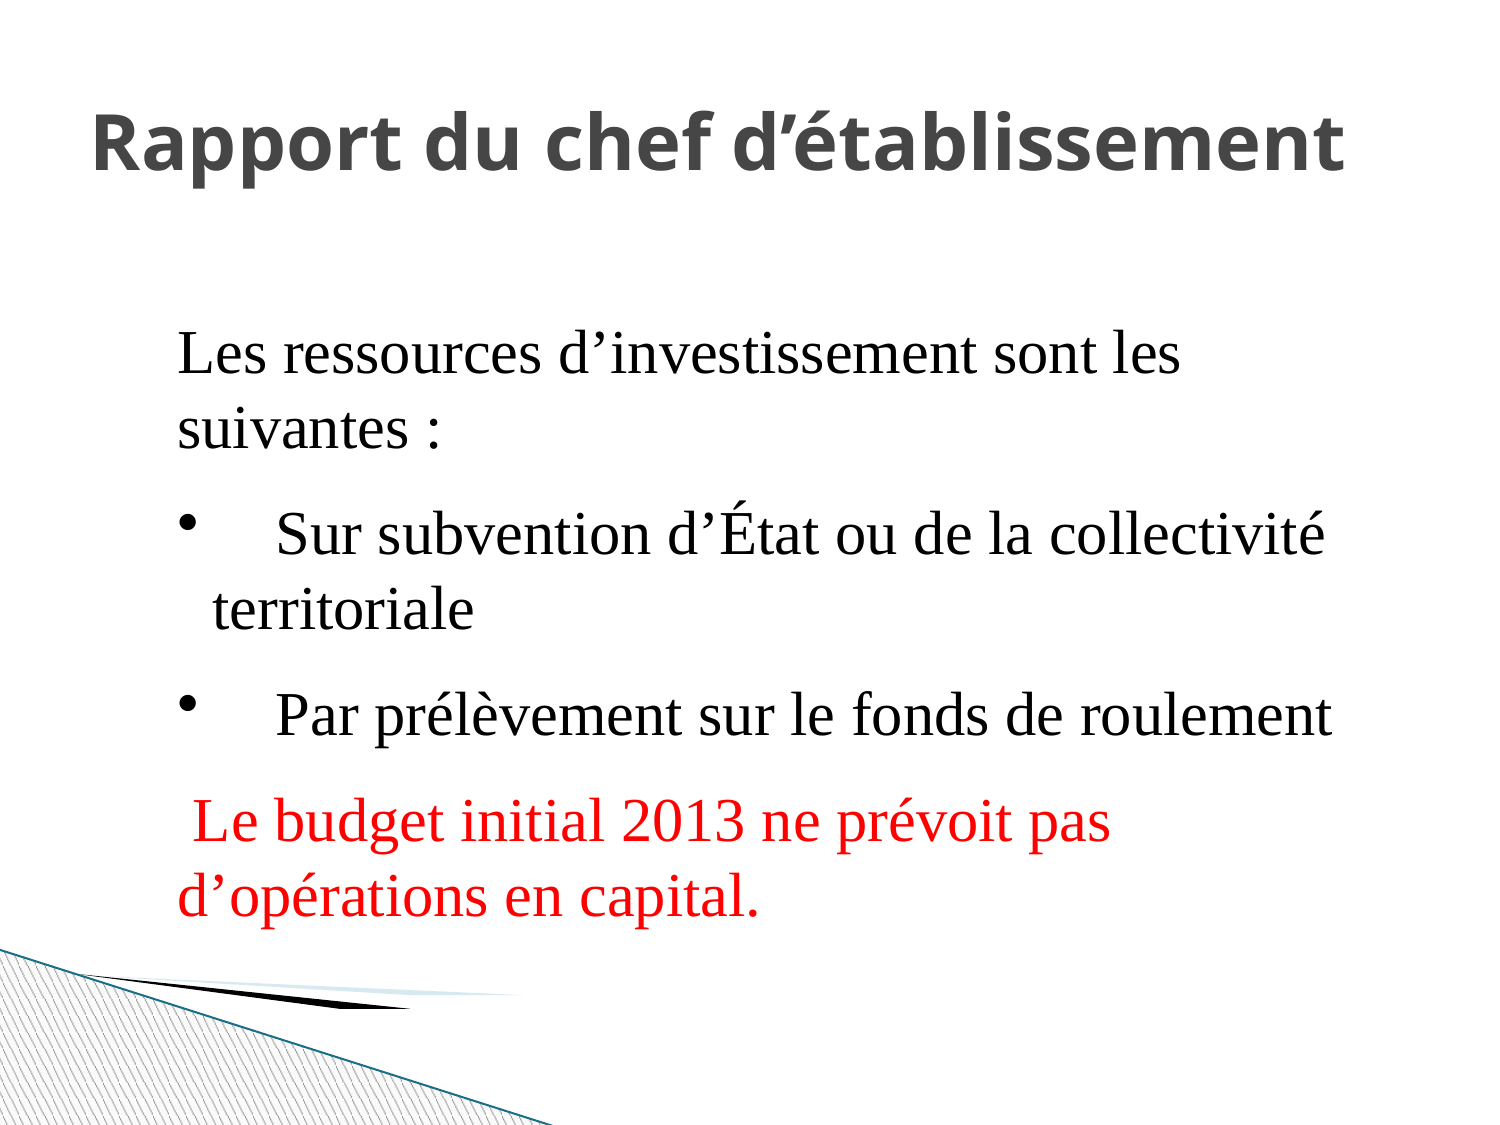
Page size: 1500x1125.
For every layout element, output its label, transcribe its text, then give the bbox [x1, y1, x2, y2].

picture [0, 952, 543, 1125]
text_box Les ressources d’investissement sont les suivantes : Sur subvention d’État ou de la collectivité territoriale Par prélèvement sur le fonds de roulement Le budget initial 2013 ne prévoit pas d’opérations en capital. [162, 303, 1375, 937]
title Rapport du chef d’établissement [75, 45, 1425, 233]
